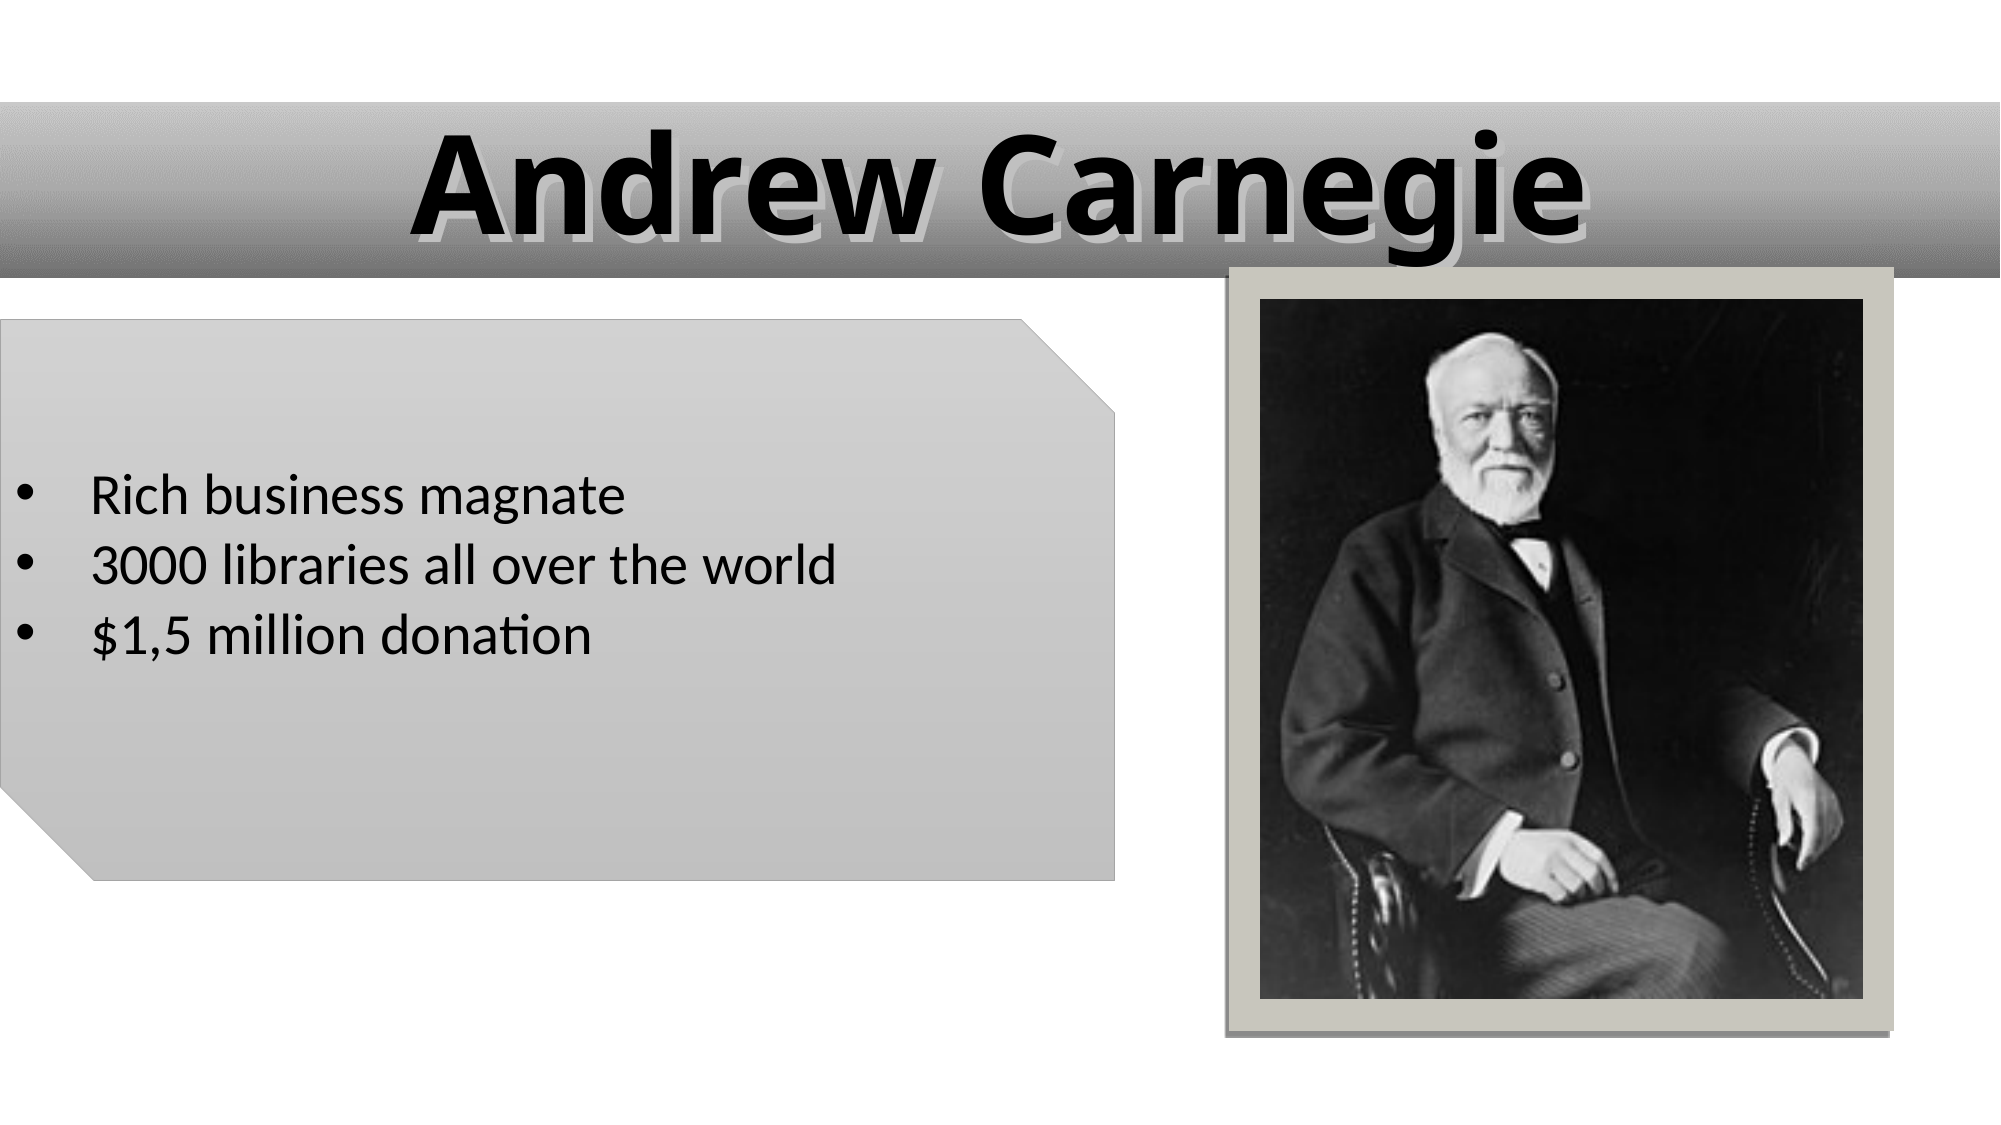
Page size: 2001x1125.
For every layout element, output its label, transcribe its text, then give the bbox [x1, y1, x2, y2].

text_box Rich business magnate 3000 libraries all over the world $1,5 million donation [0, 448, 864, 677]
picture [1260, 298, 1863, 1000]
picture [0, 319, 1115, 881]
picture [0, 102, 137, 278]
title Andrew Carnegie [137, 81, 1863, 299]
picture [1863, 102, 2000, 278]
